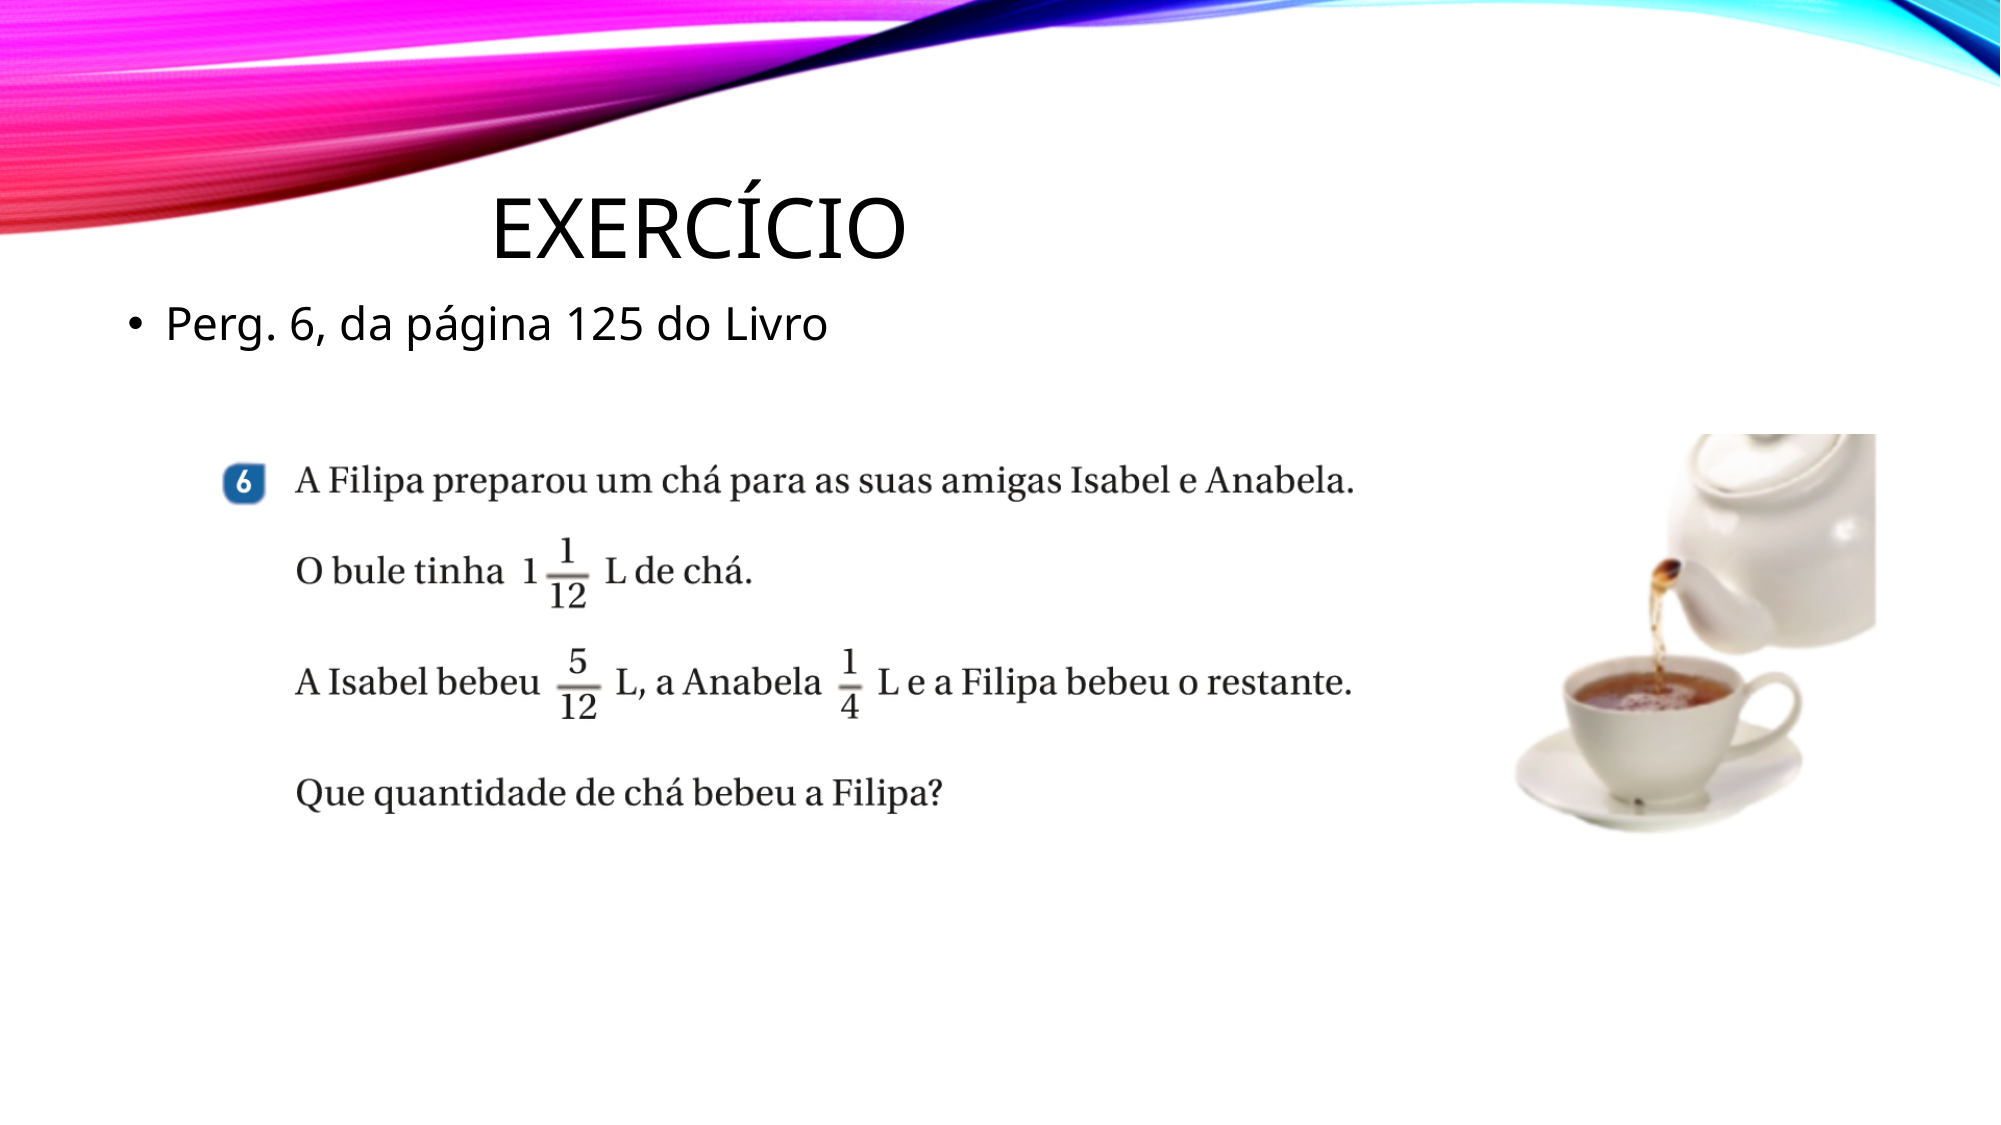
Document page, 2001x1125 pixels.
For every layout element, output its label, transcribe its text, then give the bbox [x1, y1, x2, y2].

picture [179, 434, 1888, 857]
list Perg. 6, da página 125 do Livro [112, 293, 1888, 954]
title EXERCÍCIO [474, 125, 1888, 293]
